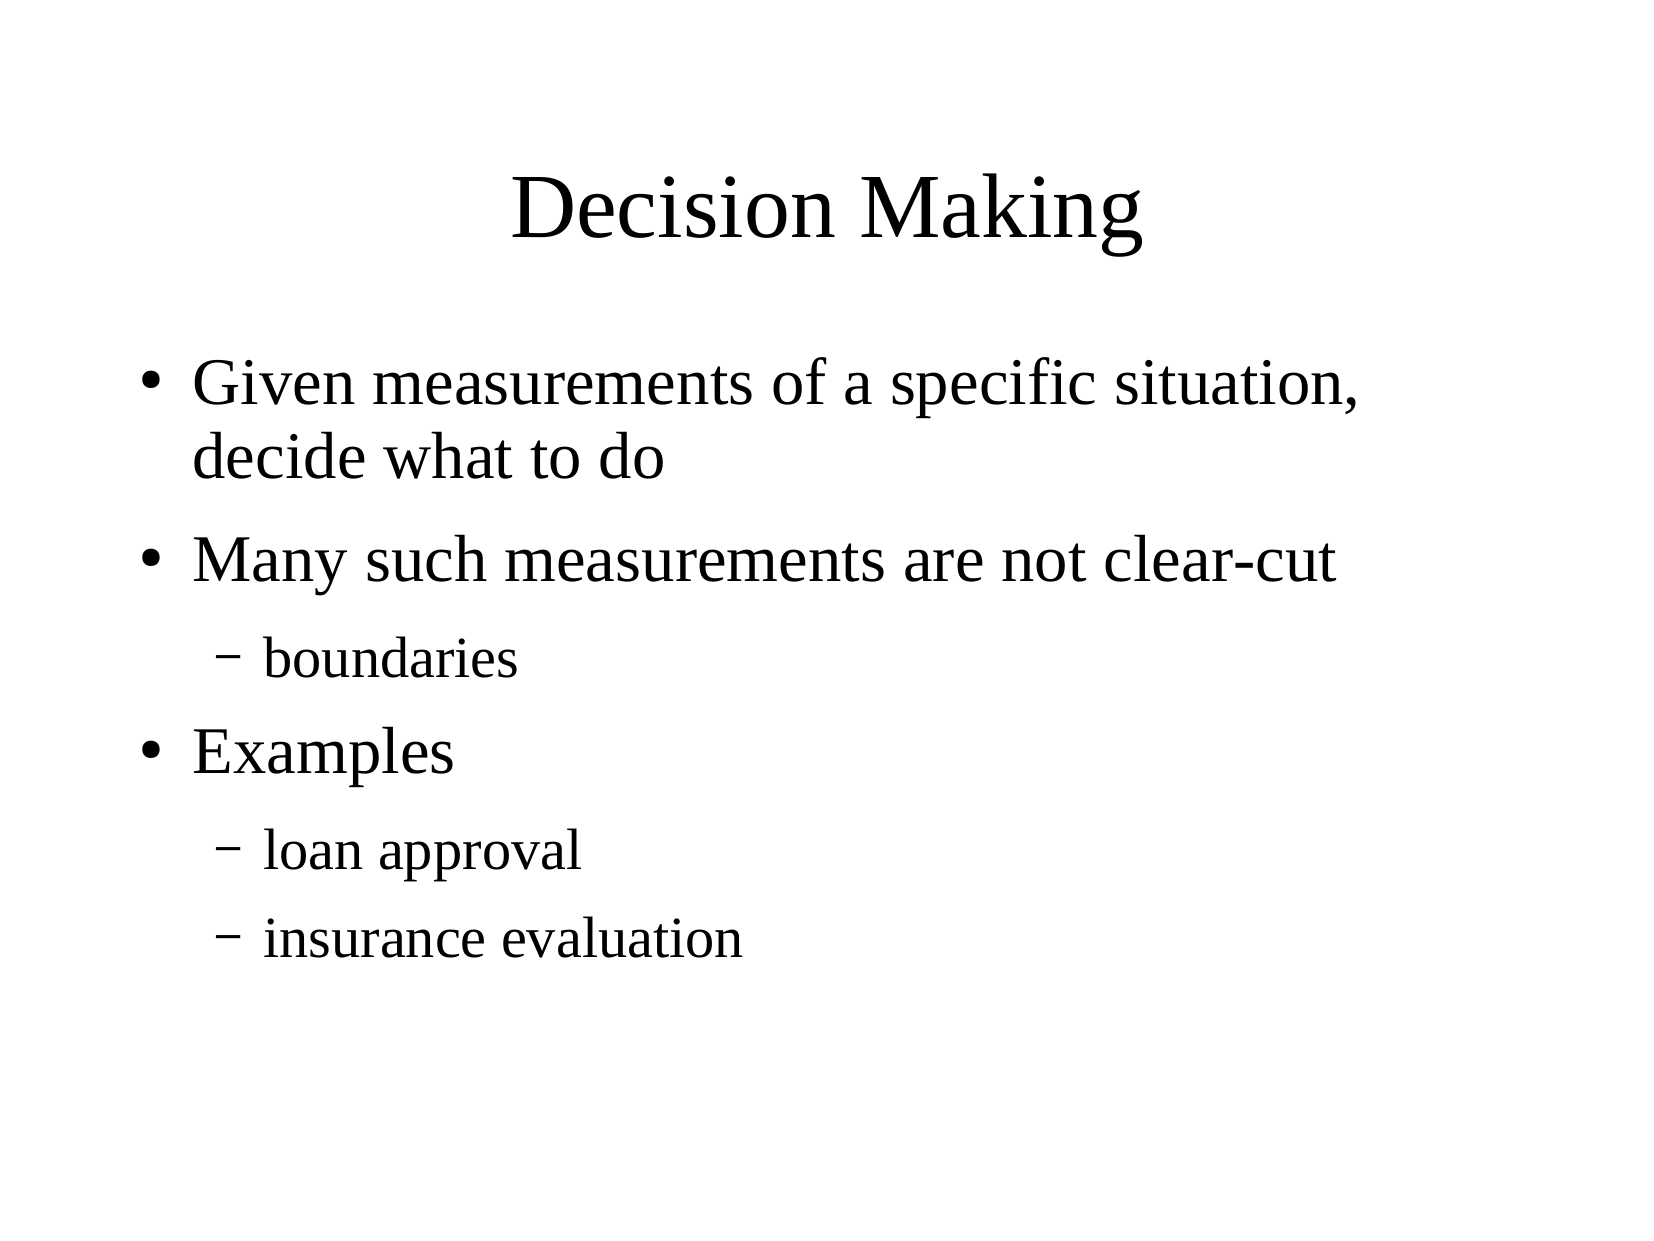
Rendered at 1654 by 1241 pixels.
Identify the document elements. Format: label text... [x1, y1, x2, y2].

list Given measurements of a specific situation, decide what to do Many such measurements are not clear-cut boundaries Examples loan approval insurance evaluation [121, 344, 1534, 1127]
title Decision Making [121, 102, 1534, 311]
